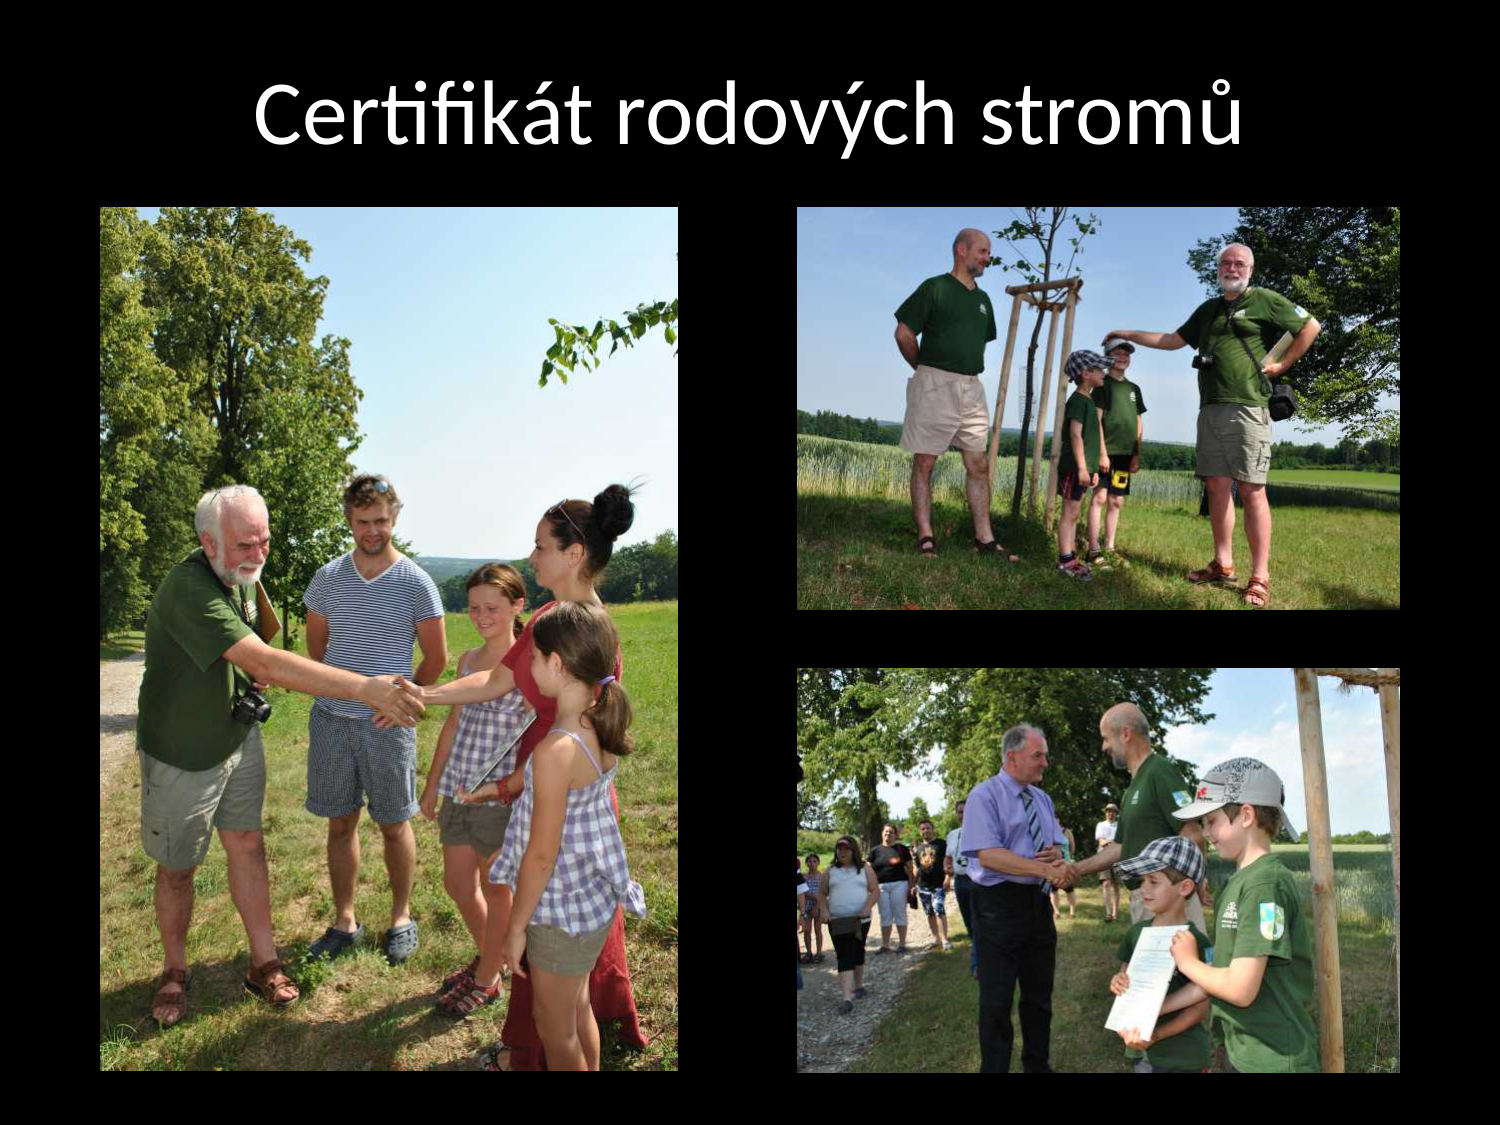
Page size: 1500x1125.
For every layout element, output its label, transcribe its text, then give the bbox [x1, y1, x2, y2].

picture [797, 668, 1400, 1073]
picture [100, 207, 678, 1071]
picture [797, 207, 1400, 610]
title Certifikát rodových stromů [75, 45, 1425, 233]
